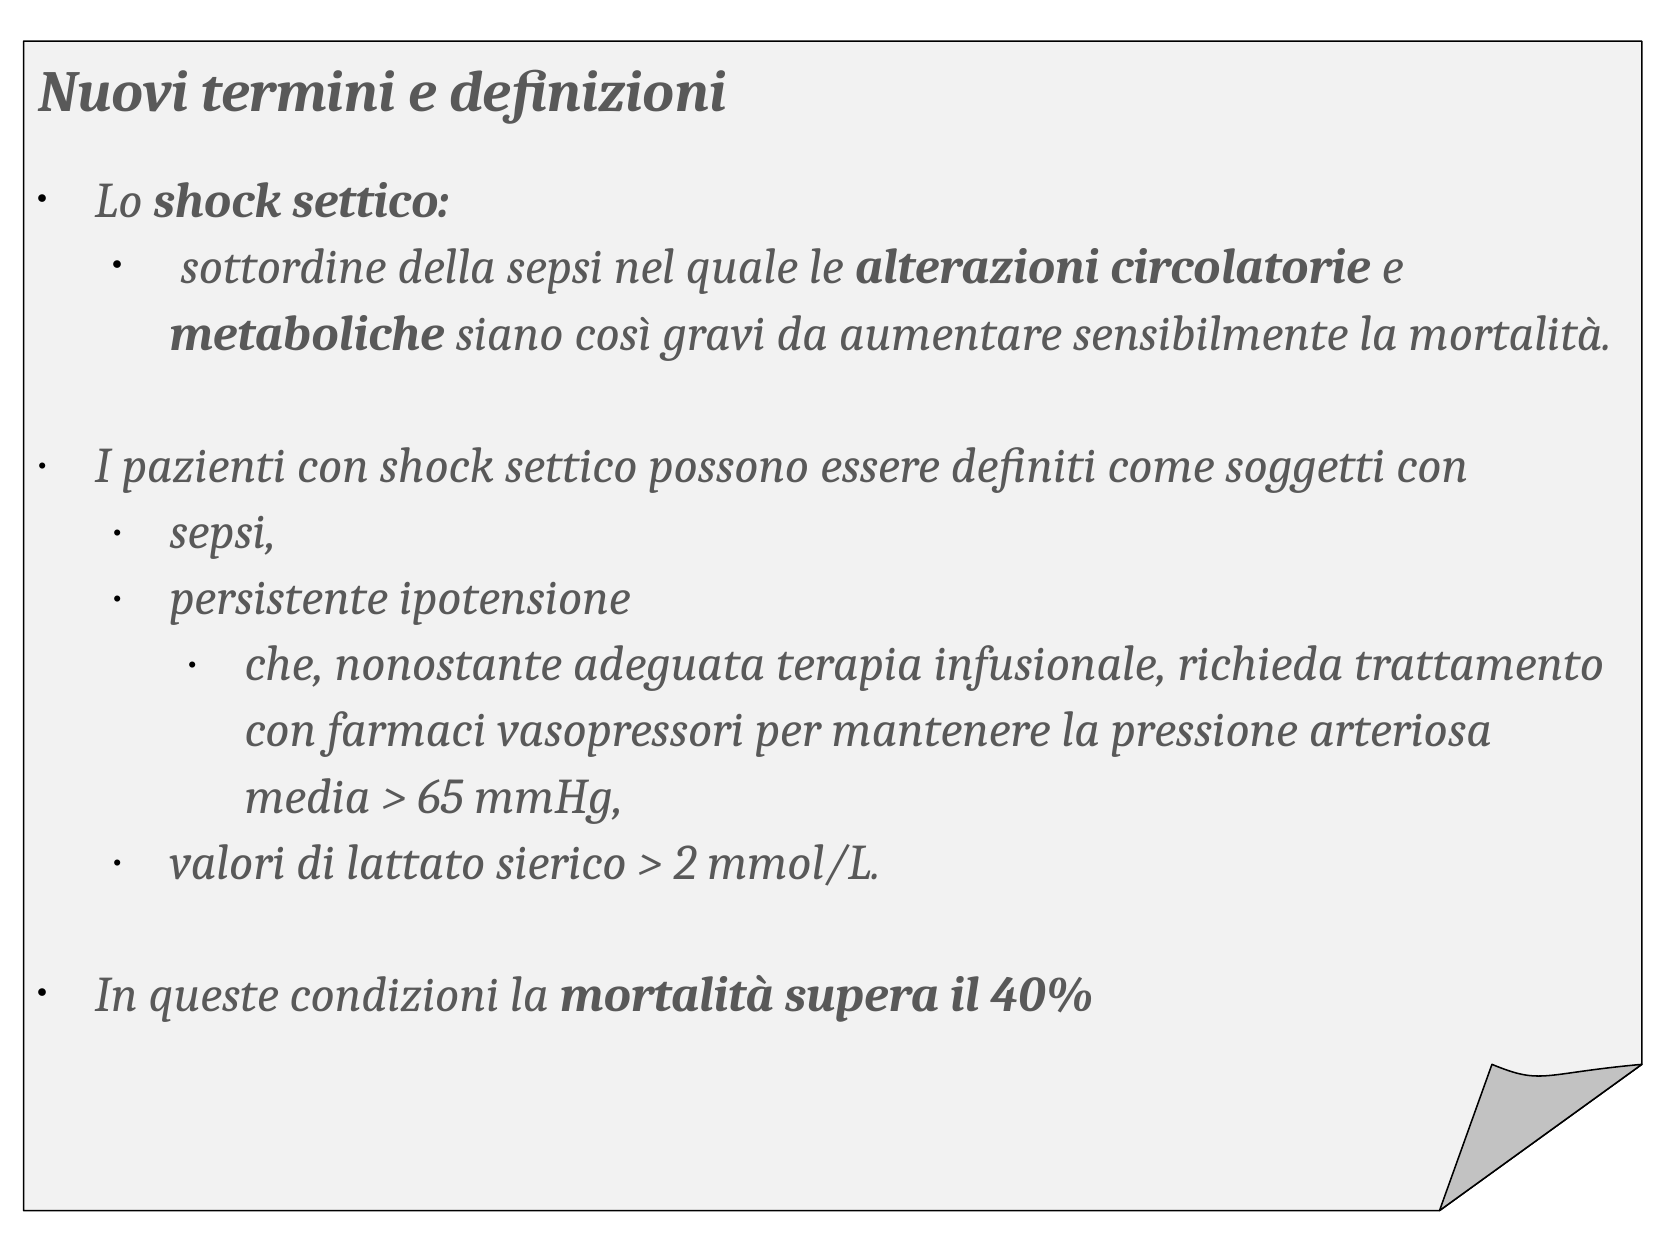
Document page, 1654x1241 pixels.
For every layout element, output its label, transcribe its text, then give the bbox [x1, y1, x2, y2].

text_box Nuovi termini e definizioni Lo shock settico: sottordine della sepsi nel quale le alterazioni circolatorie e metaboliche siano così gravi da aumentare sensibilmente la mortalità. I pazienti con shock settico possono essere definiti come soggetti con sepsi, persistente ipotensione che, nonostante adeguata terapia infusionale, richieda trattamento con farmaci vasopressori per mantenere la pressione arteriosa media > 65 mmHg, valori di lattato sierico > 2 mmol/L. In queste condizioni la mortalità supera il 40% [23, 41, 1642, 1211]
